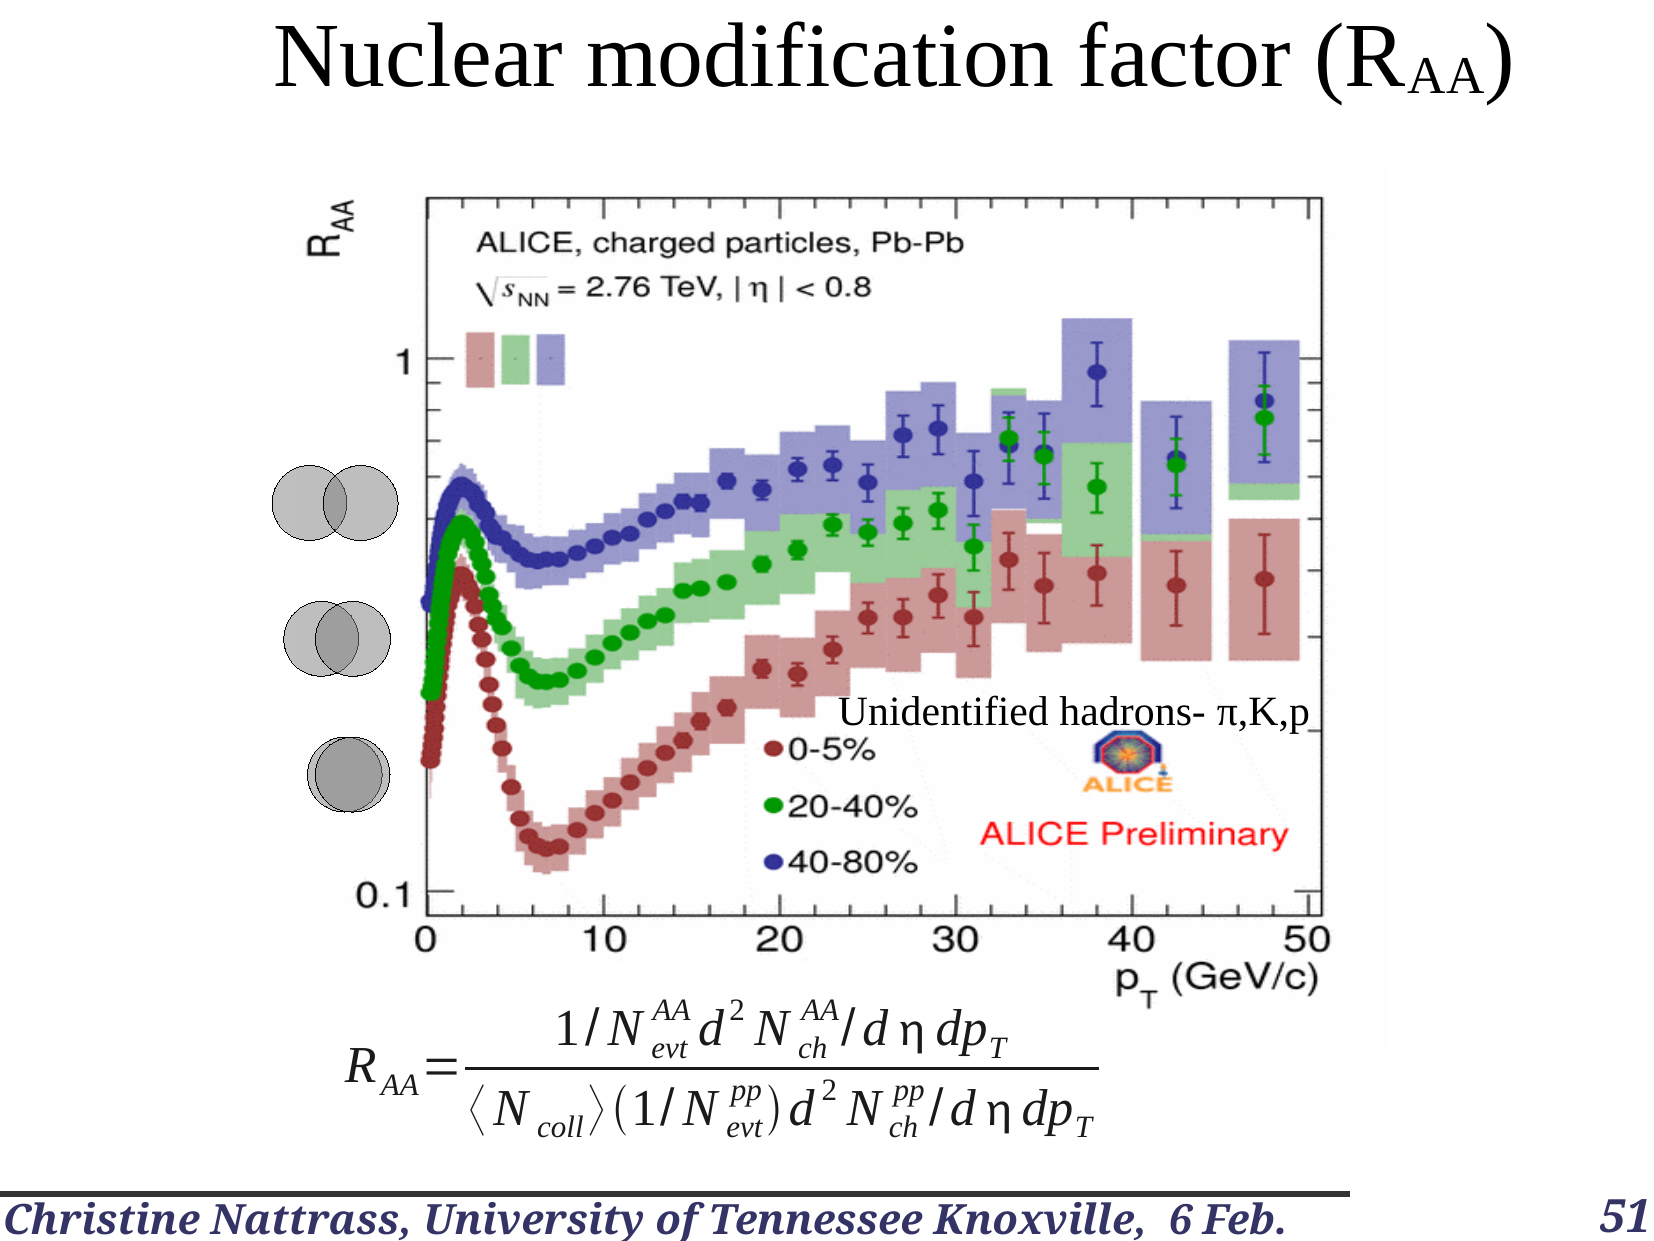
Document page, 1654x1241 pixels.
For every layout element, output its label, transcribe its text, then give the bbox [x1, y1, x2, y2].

text_box [307, 737, 391, 813]
text_box [272, 465, 399, 541]
chart [335, 992, 1108, 1145]
text_box [283, 601, 391, 677]
title Nuclear modification factor (RAA) [181, 0, 1608, 107]
picture [296, 164, 1388, 1050]
text_box Unidentified hadrons- π,K,p [823, 680, 1467, 742]
text_box [108, 962, 1047, 1151]
